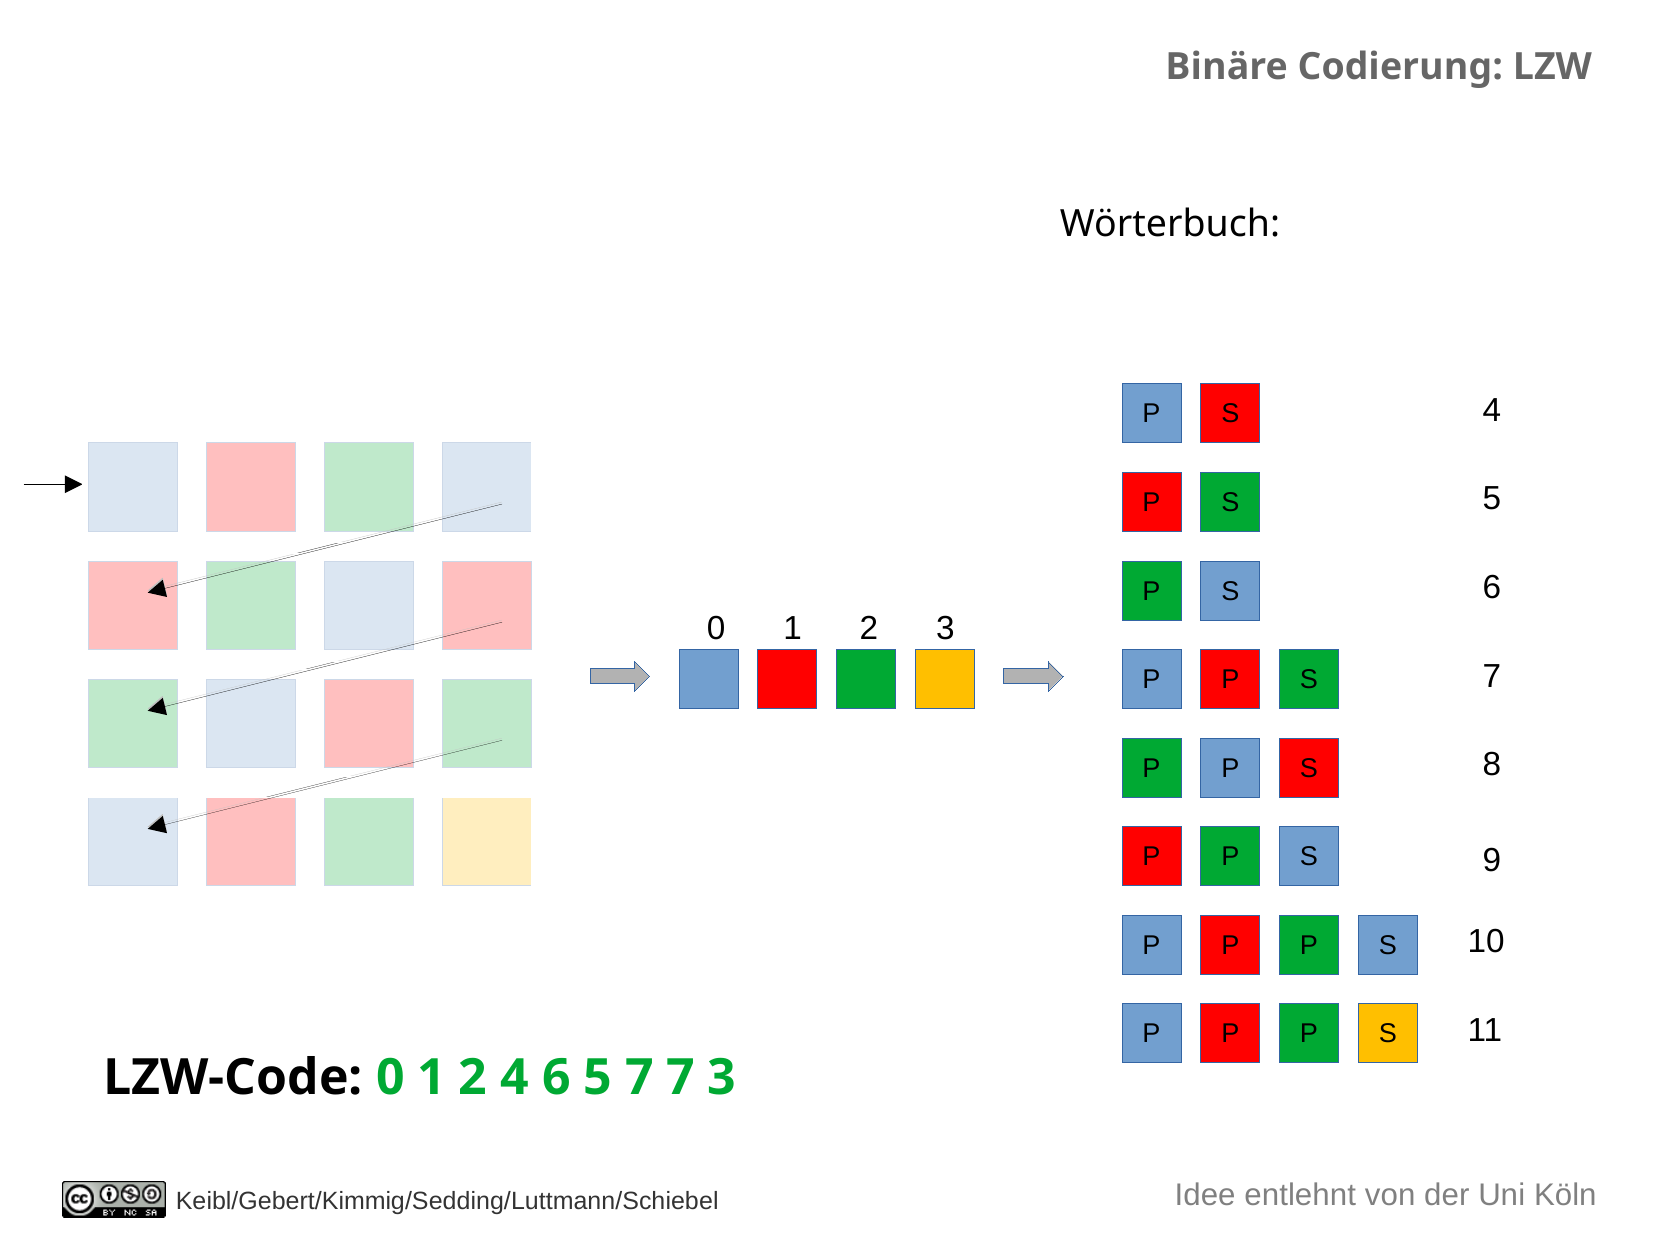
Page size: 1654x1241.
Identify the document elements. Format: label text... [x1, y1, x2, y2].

text_box P [1279, 1003, 1339, 1063]
text_box P [1200, 738, 1260, 798]
text_box 6 [1467, 561, 1506, 613]
text_box P [1122, 472, 1182, 532]
text_box 2 [844, 602, 884, 655]
text_box [82, 434, 532, 543]
text_box P [1122, 826, 1182, 886]
text_box Idee entlehnt von der Uni Köln [1145, 1169, 1613, 1219]
text_box [59, 797, 532, 905]
text_box 9 [1467, 833, 1506, 886]
text_box P [1122, 1003, 1182, 1063]
text_box [83, 553, 554, 662]
text_box P [1200, 915, 1260, 975]
text_box P [1200, 1003, 1260, 1063]
text_box [1003, 661, 1064, 692]
text_box LZW-Code: 0 1 2 4 6 5 7 7 3 [88, 1033, 1565, 1105]
text_box P [1122, 383, 1182, 443]
text_box P [1122, 649, 1182, 709]
text_box 0 [692, 602, 731, 655]
text_box S [1200, 472, 1260, 532]
text_box P [1200, 826, 1260, 886]
text_box [71, 669, 566, 777]
text_box [757, 649, 817, 709]
text_box [915, 649, 975, 709]
text_box S [1358, 1003, 1418, 1063]
text_box Binäre Codierung: LZW [1150, 31, 1610, 83]
text_box Wörterbuch: [1045, 189, 1548, 246]
text_box 5 [1467, 472, 1506, 525]
text_box 11 [1452, 1003, 1536, 1063]
text_box P [1122, 561, 1182, 621]
text_box [836, 649, 896, 709]
text_box 10 [1452, 915, 1536, 975]
text_box S [1200, 383, 1260, 443]
text_box 3 [921, 602, 960, 655]
picture [62, 1181, 166, 1218]
text_box 7 [1467, 649, 1506, 702]
text_box P [1122, 738, 1182, 798]
text_box P [1279, 915, 1339, 975]
text_box S [1200, 561, 1260, 621]
text_box P [1200, 649, 1260, 709]
text_box S [1279, 738, 1339, 798]
text_box S [1279, 826, 1339, 886]
text_box P [1122, 915, 1182, 975]
text_box 4 [1467, 383, 1506, 436]
text_box [590, 661, 650, 692]
text_box S [1279, 649, 1339, 709]
text_box S [1358, 915, 1418, 975]
text_box 8 [1467, 738, 1506, 791]
text_box 1 [768, 602, 807, 655]
text_box [679, 649, 739, 709]
